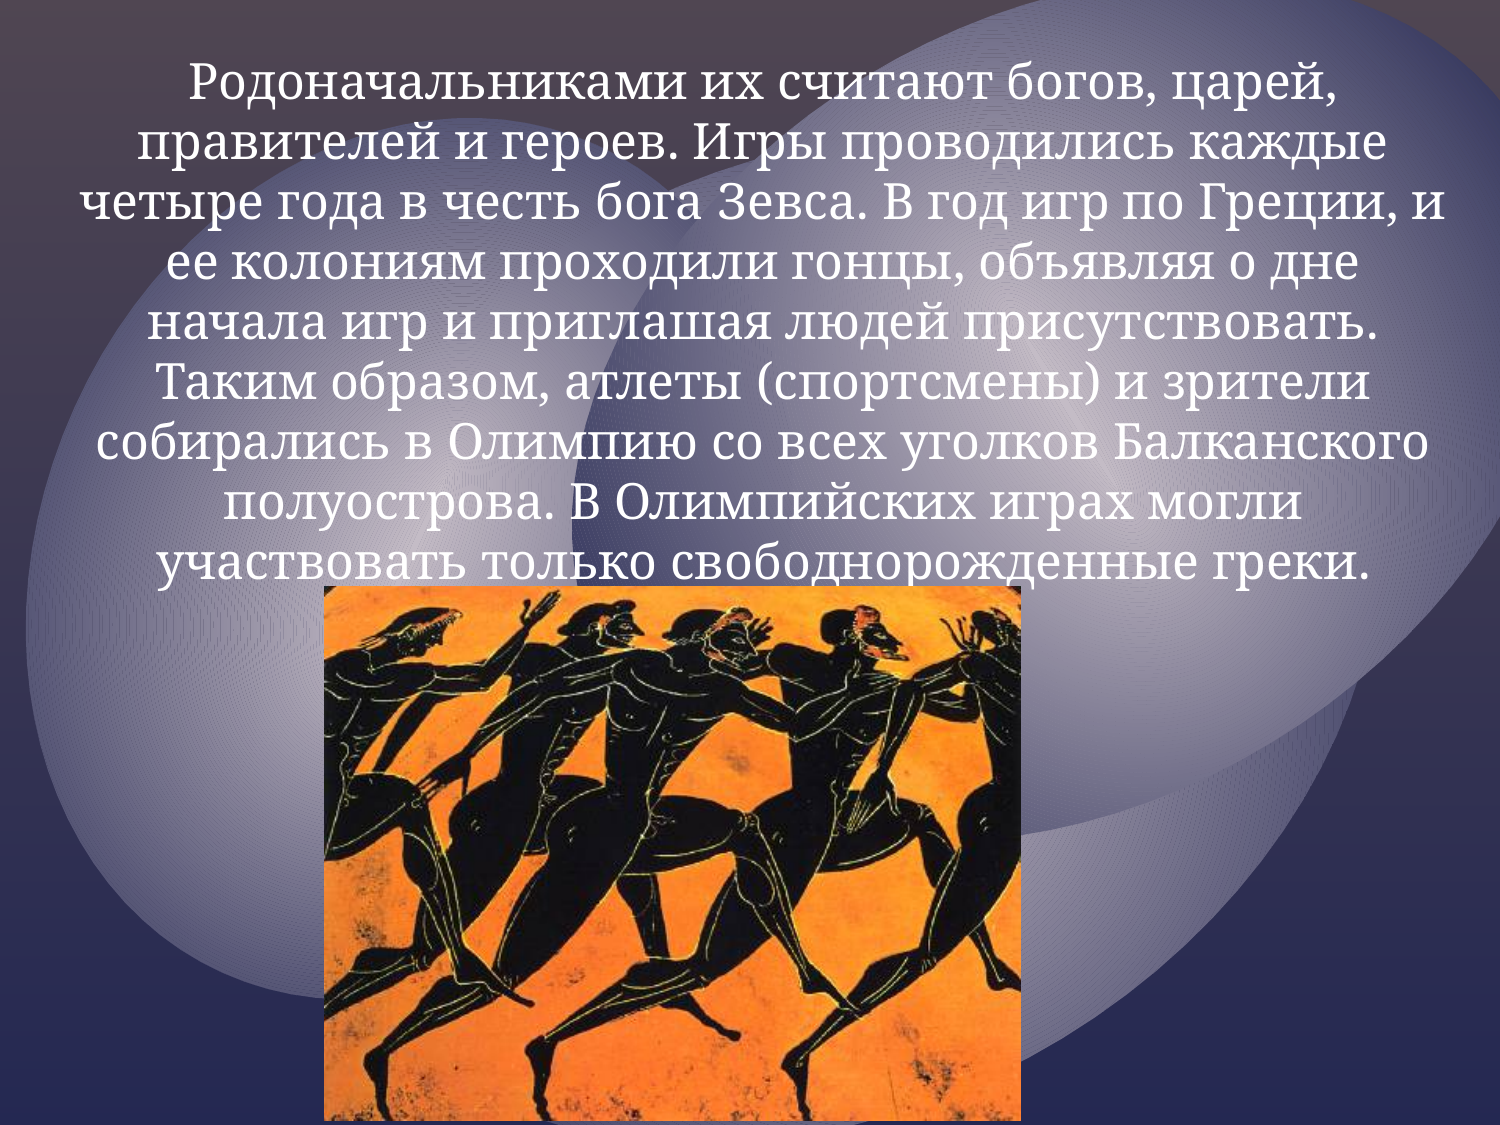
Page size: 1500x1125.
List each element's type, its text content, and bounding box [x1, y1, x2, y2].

picture [324, 586, 1021, 1121]
list Родоначальниками их считают богов, царей, правителей и героев. Игры проводились каждые четыре года в честь бога Зевса. В год игр по Греции, и ее колониям проходили гонцы, объявляя о дне начала игр и приглашая людей присутствовать. Таким образом, атлеты (спортсмены) и зрители собирались в Олимпию со всех уголков Балканского полуострова. В Олимпийских играх могли участвовать только свободнорожденные греки. [53, 42, 1471, 598]
